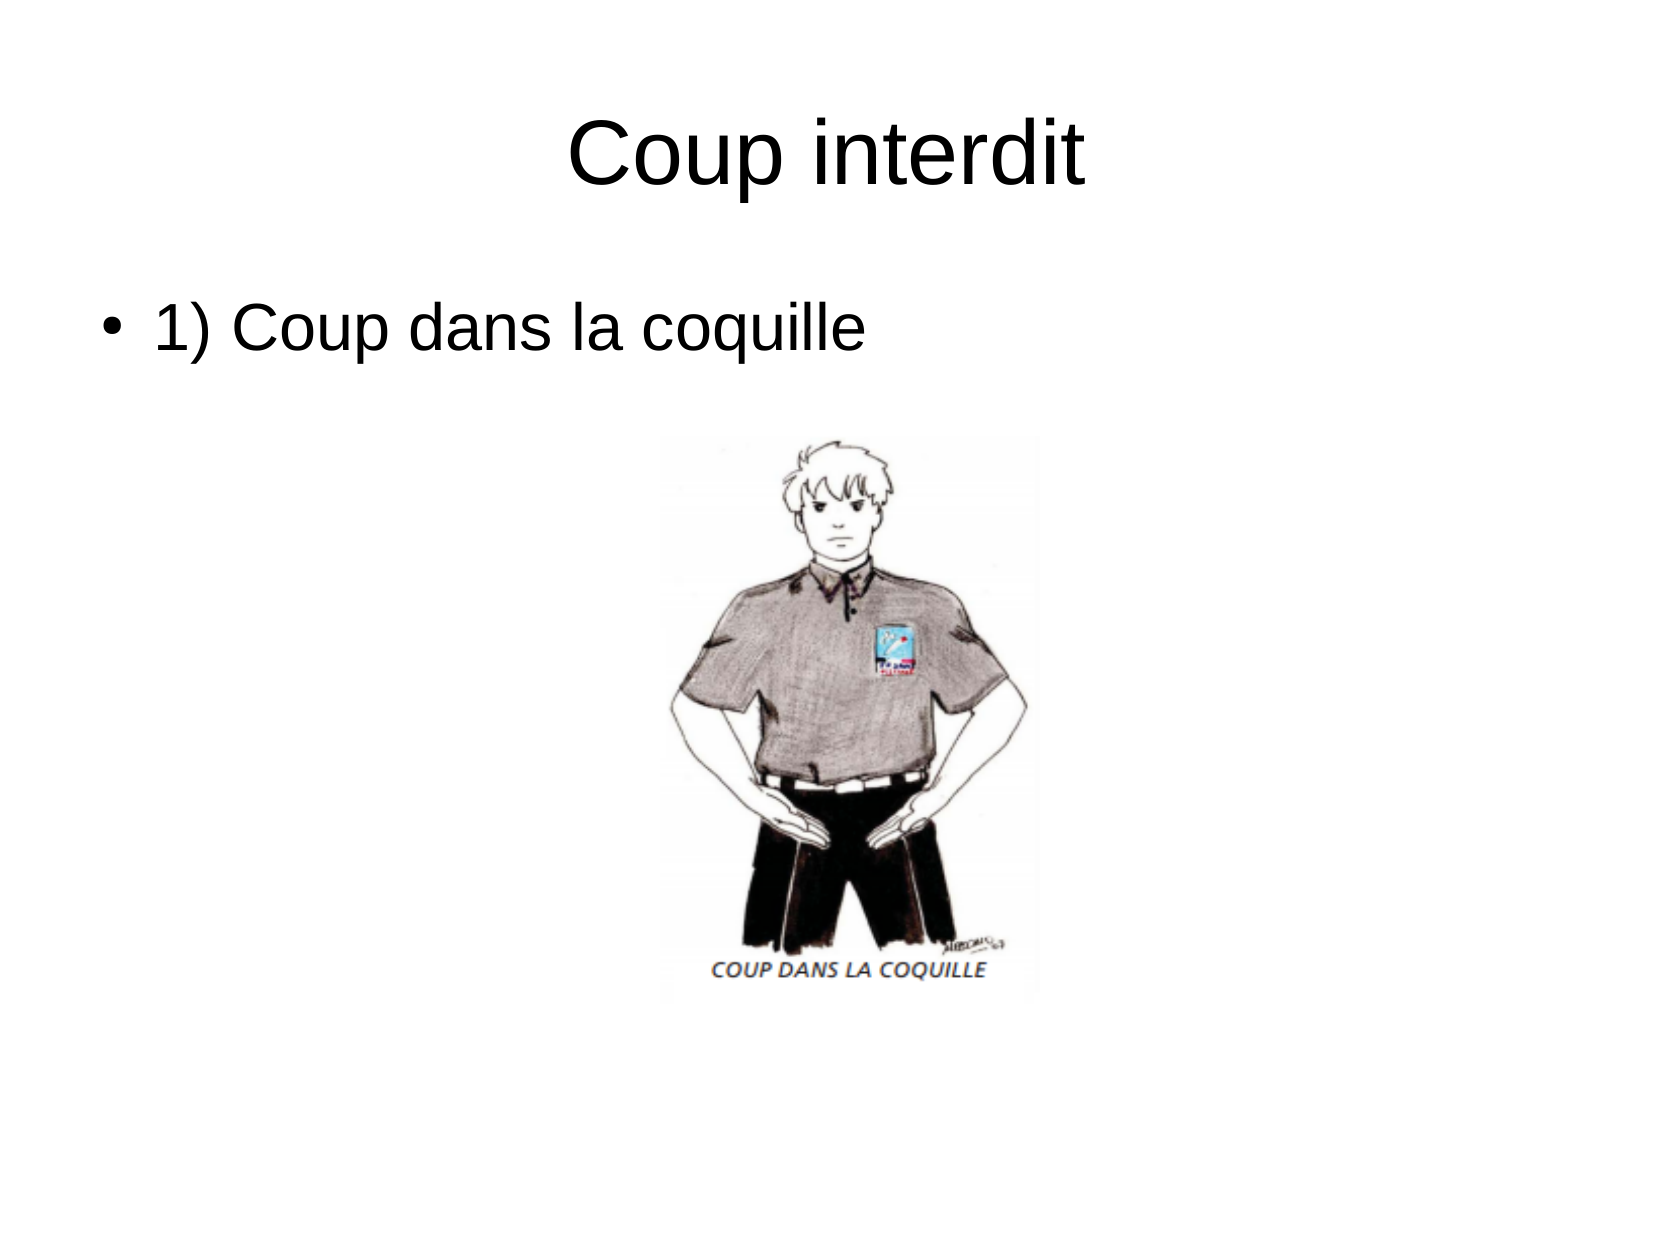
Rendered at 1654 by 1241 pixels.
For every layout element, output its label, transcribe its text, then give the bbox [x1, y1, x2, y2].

picture [621, 436, 1040, 1004]
list 1) Coup dans la coquille [82, 290, 1571, 1109]
title Coup interdit [82, 49, 1571, 257]
